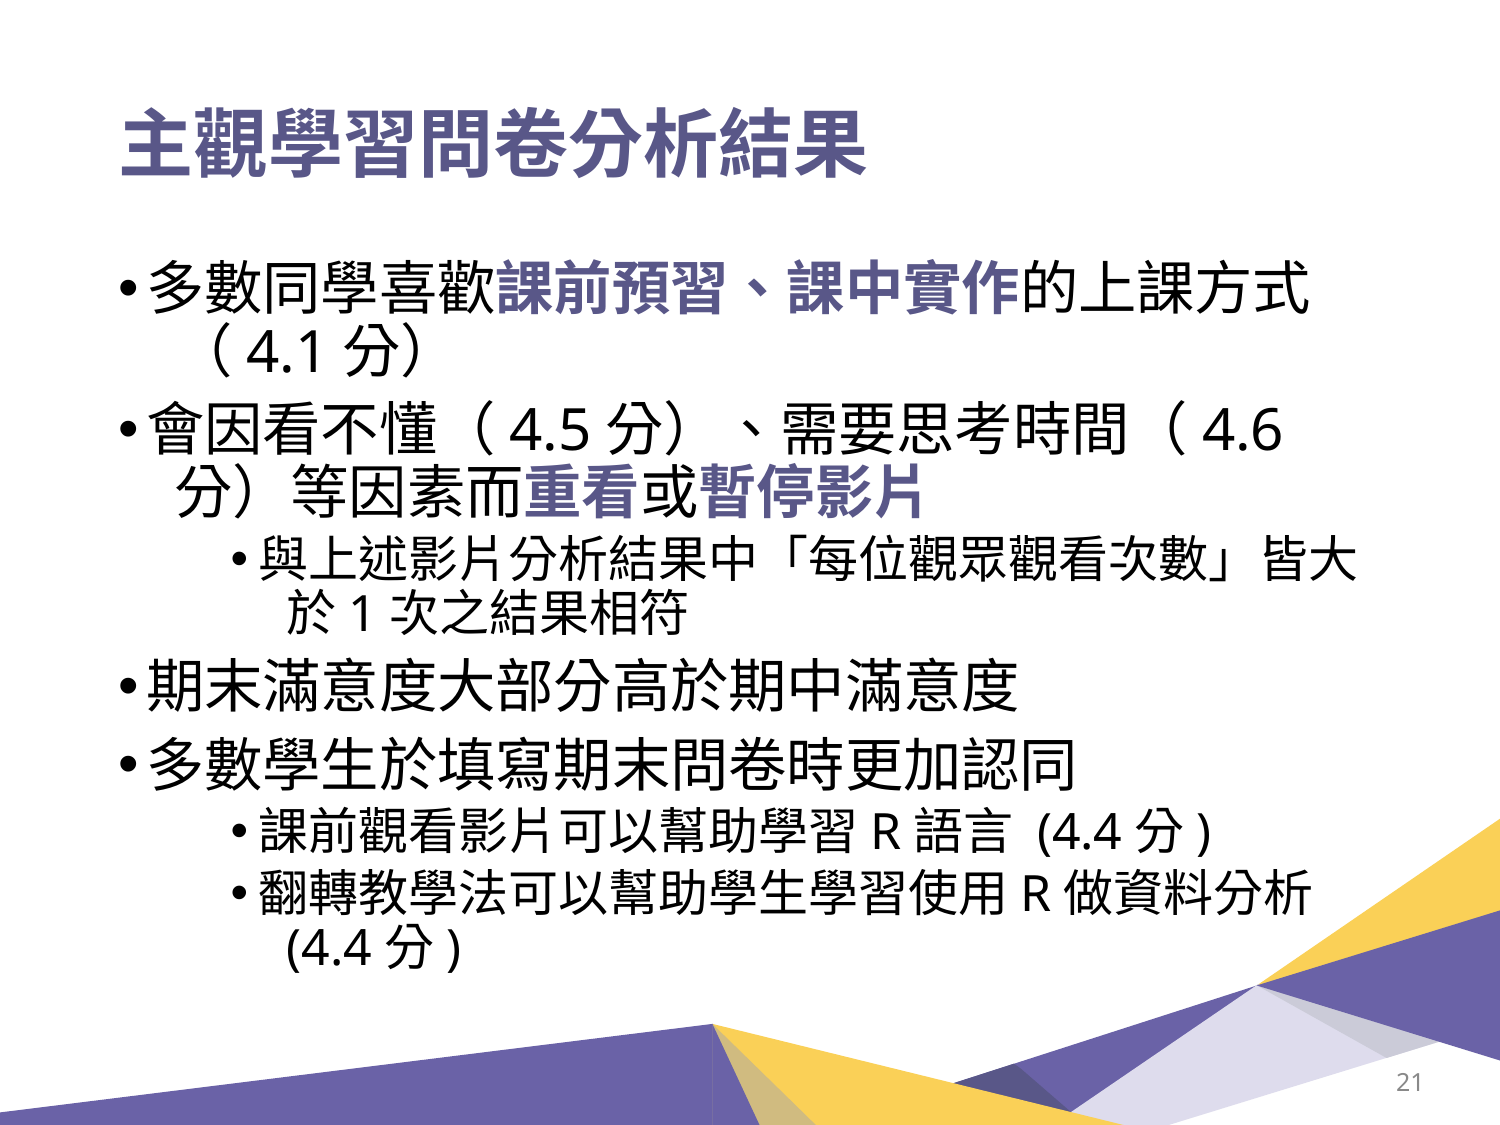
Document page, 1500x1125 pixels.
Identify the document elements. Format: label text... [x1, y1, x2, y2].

title 主觀學習問卷分析結果 [103, 59, 1397, 235]
list 多數同學喜歡課前預習、課中實作的上課方式（4.1分） 會因看不懂（4.5分）、需要思考時間（4.6分）等因素而重看或暫停影片 與上述影片分析結果中「每位觀眾觀看次數」皆大於1次之結果相符 期末滿意度大部分高於期中滿意度 多數學生於填寫期末問卷時更加認同 課前觀看影片可以幫助學習R語言 (4.4分) 翻轉教學法可以幫助學生學習使用R做資料分析 (4.4分) [103, 251, 1397, 1014]
text_box 21 [1381, 1053, 1477, 1114]
